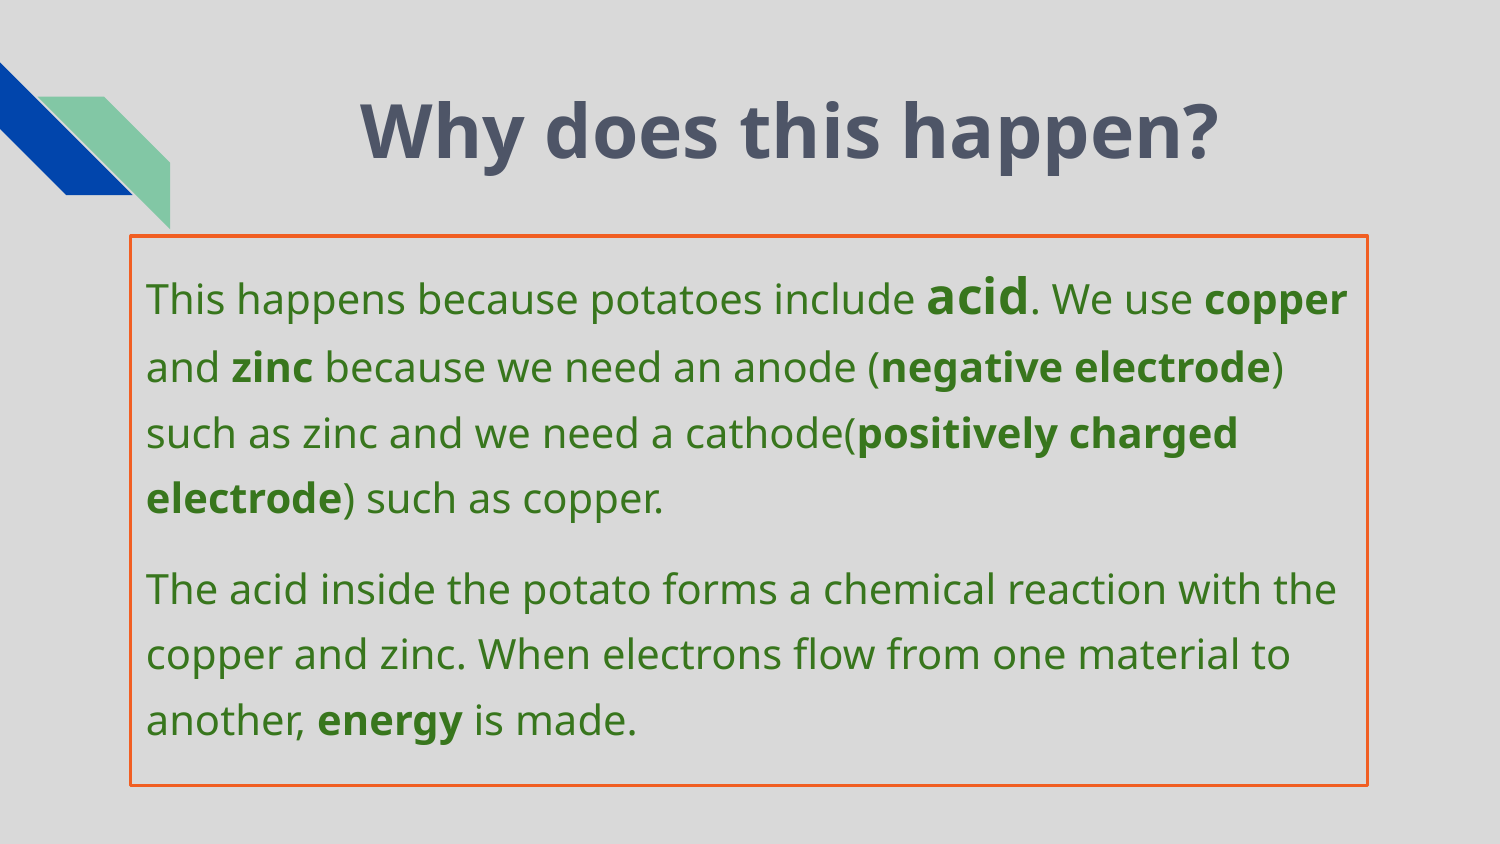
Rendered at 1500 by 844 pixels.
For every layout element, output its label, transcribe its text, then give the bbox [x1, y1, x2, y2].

title Why does this happen? [212, 62, 1368, 213]
list This happens because potatoes include acid. We use copper and zinc because we need an anode (negative electrode) such as zinc and we need a cathode(positively charged electrode) such as copper. The acid inside the potato forms a chemical reaction with the copper and zinc. When electrons flow from one material to another, energy is made. [130, 236, 1368, 786]
